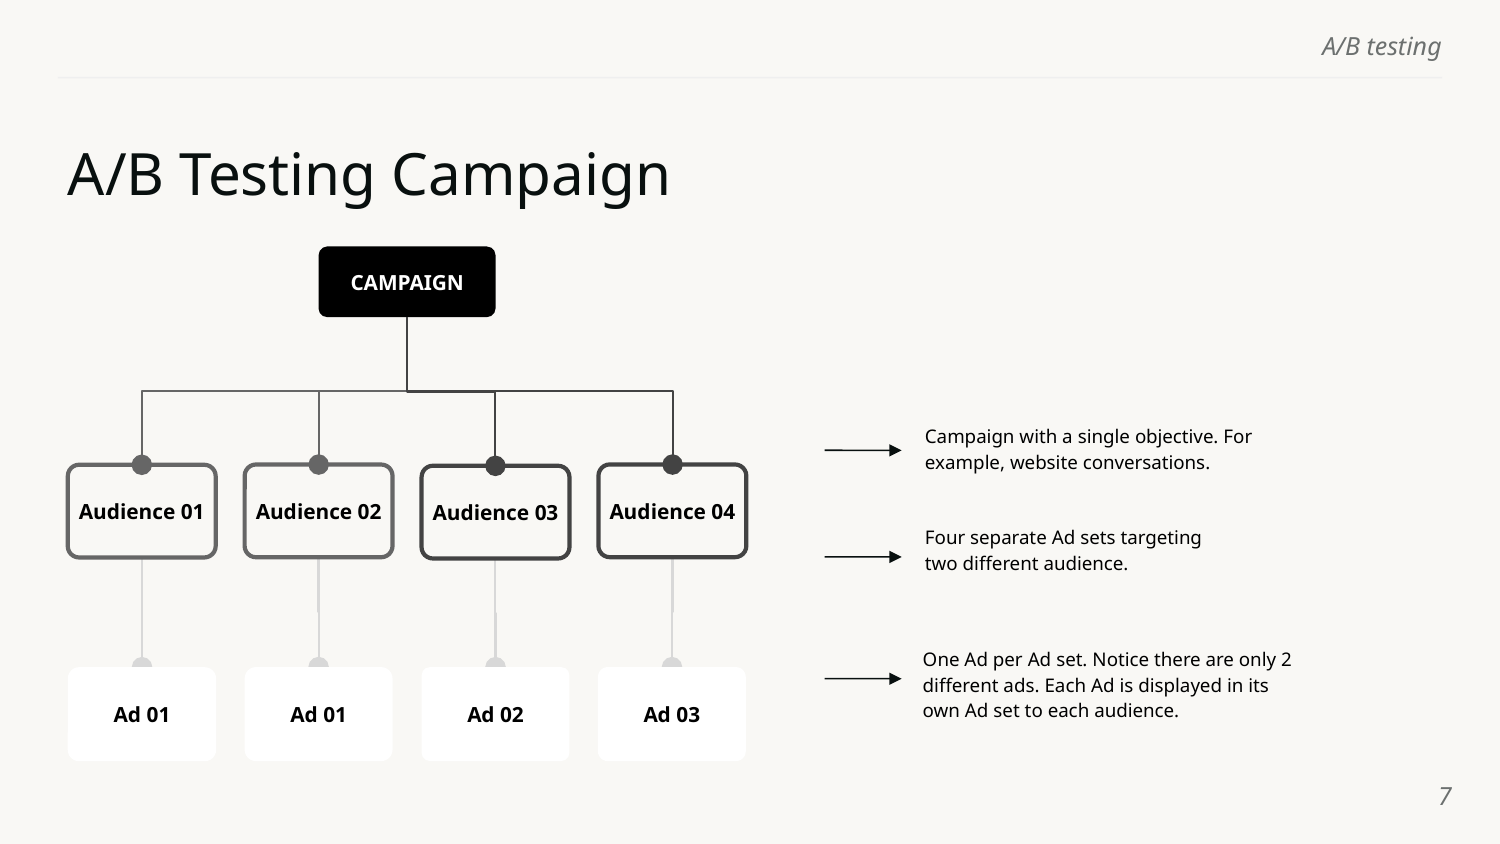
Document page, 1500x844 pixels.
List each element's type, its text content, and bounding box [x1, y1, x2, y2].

text_box One Ad per Ad set. Notice there are only 2 different ads. Each Ad is displayed in its own Ad set to each audience. [922, 637, 1308, 729]
text_box Ad 02 [421, 667, 570, 762]
text_box Audience 04 [598, 464, 747, 558]
text_box Audience 02 [244, 464, 393, 558]
text_box Ad 01 [67, 667, 217, 762]
text_box Ad 03 [597, 667, 746, 762]
text_box Audience 01 [67, 464, 216, 558]
text_box Audience 03 [421, 465, 570, 559]
title A/B Testing Campaign [67, 136, 1452, 213]
text_box Campaign with a single objective. For example, website conversations. [924, 417, 1269, 477]
slide_number <number> [1361, 764, 1452, 830]
text_box Four separate Ad sets targeting two different audience. [924, 518, 1230, 578]
text_box Ad 01 [244, 667, 393, 762]
text_box CAMPAIGN [318, 246, 496, 318]
